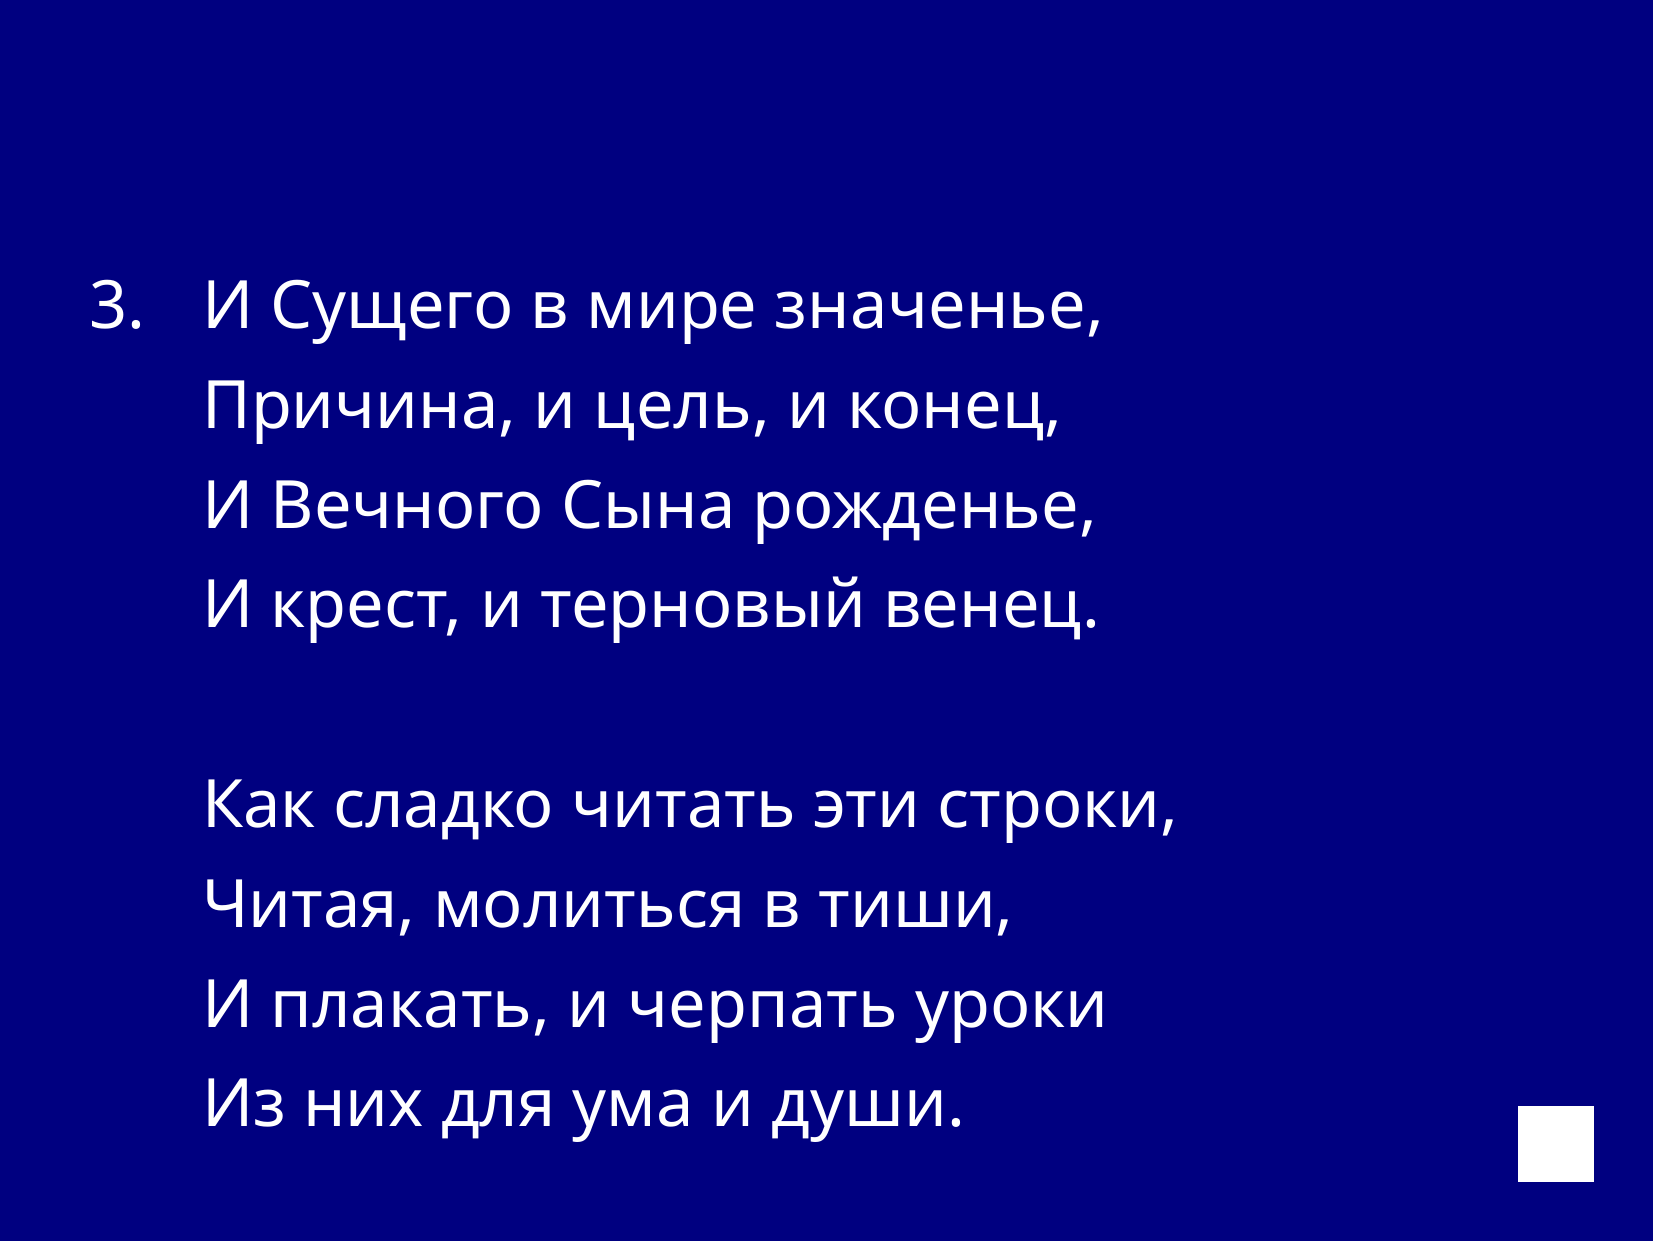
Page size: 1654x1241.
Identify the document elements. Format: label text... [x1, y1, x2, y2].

text_box [1518, 1106, 1594, 1182]
text_box 3. И Сущего в мире значенье, Причина, и цель, и конец, И Вечного Сына рожденье, И крест, и терновый венец. Как сладко читать эти строки, Читая, молиться в тиши, И плакать, и черпать уроки Из них для ума и души. [75, 150, 1576, 1163]
